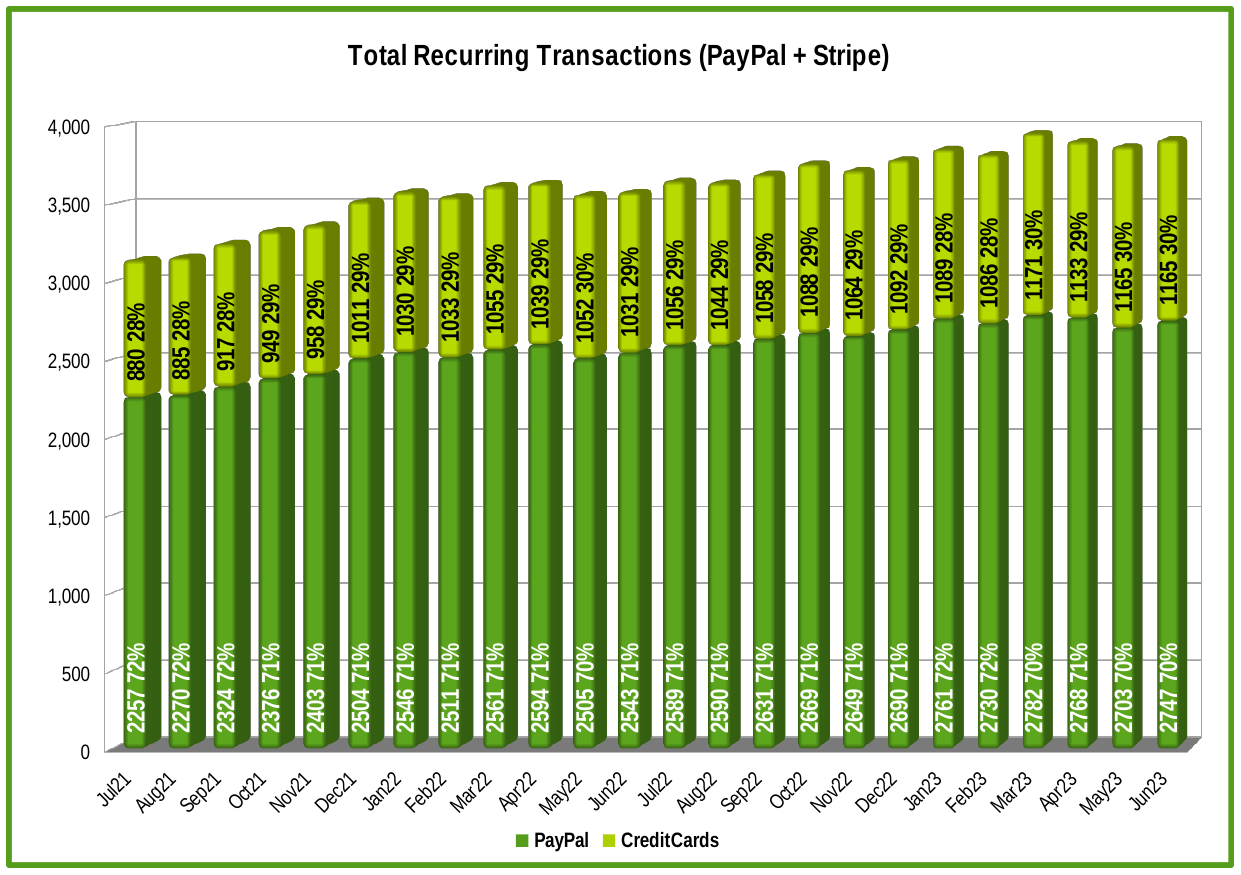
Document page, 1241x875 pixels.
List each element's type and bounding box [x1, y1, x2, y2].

chart [11, 11, 1229, 863]
